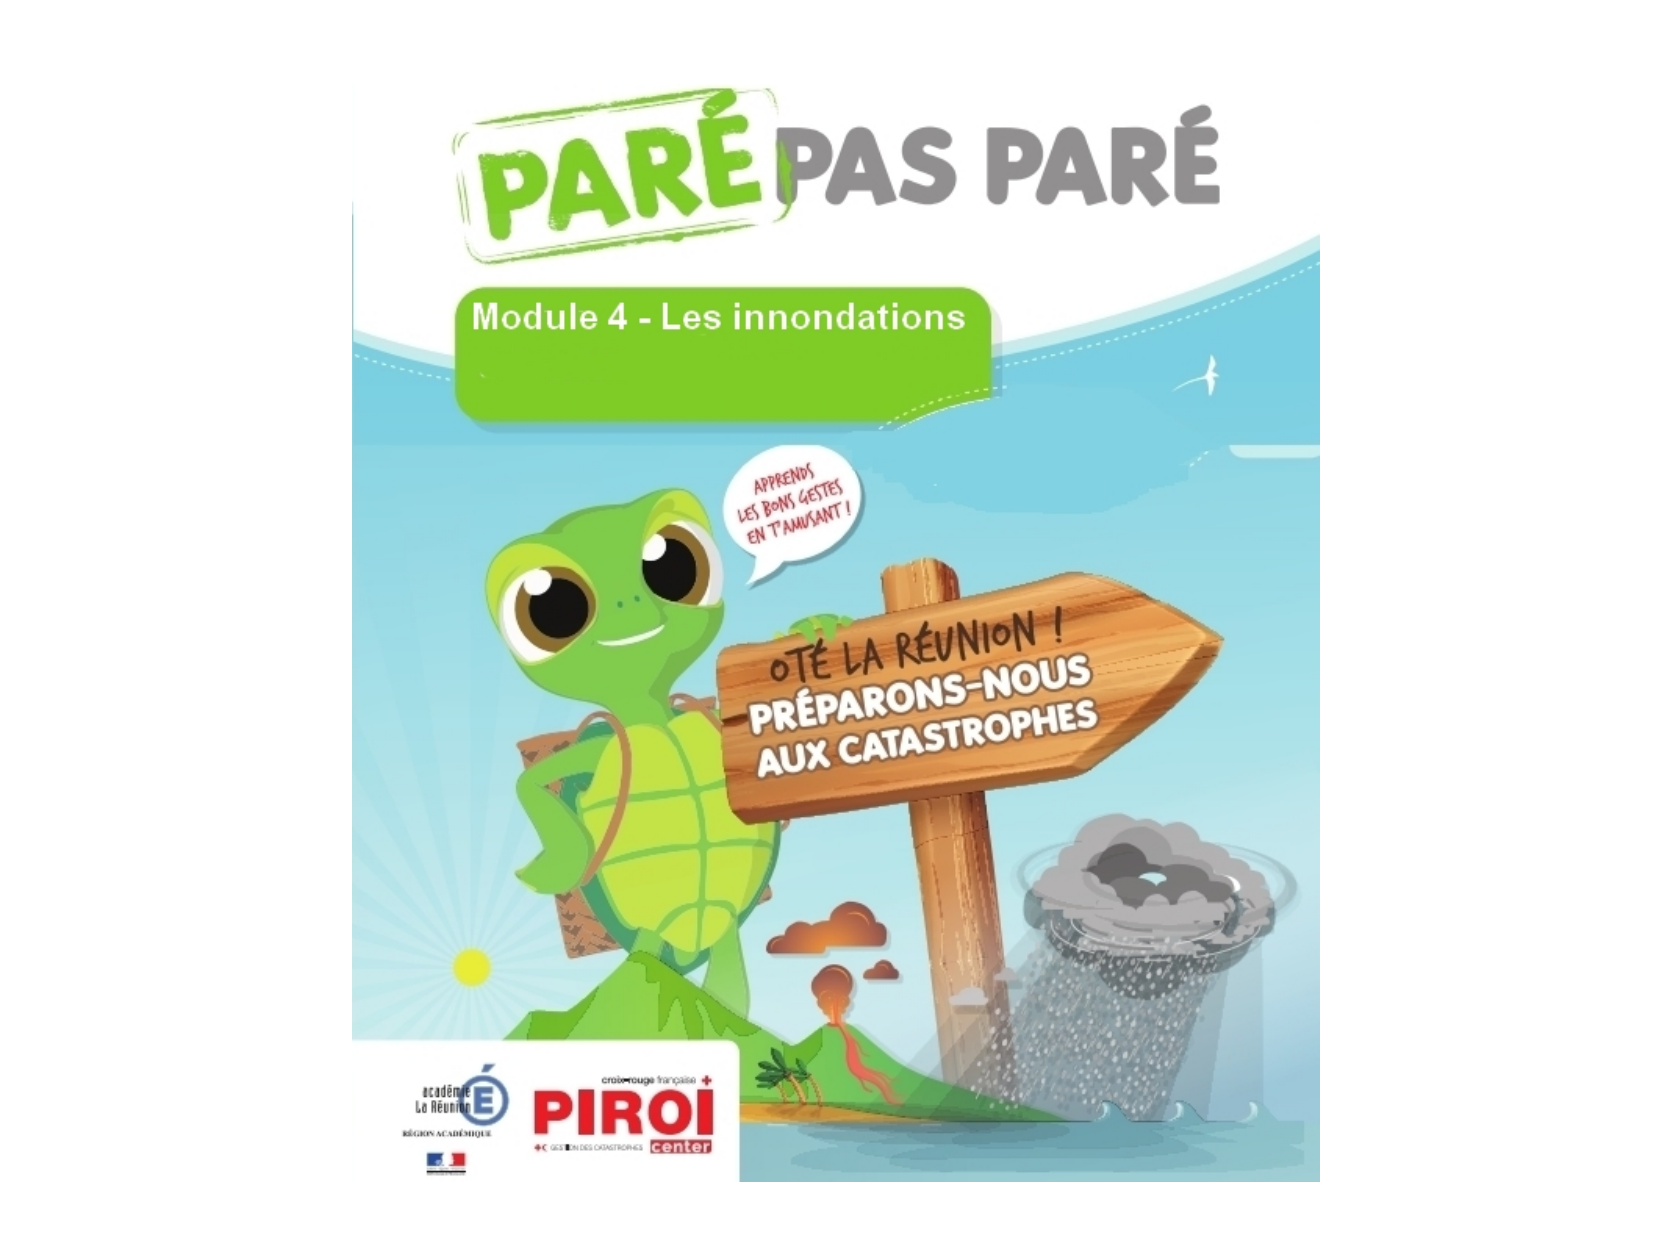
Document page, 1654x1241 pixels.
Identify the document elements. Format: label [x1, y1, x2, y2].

picture [352, 84, 1320, 1182]
